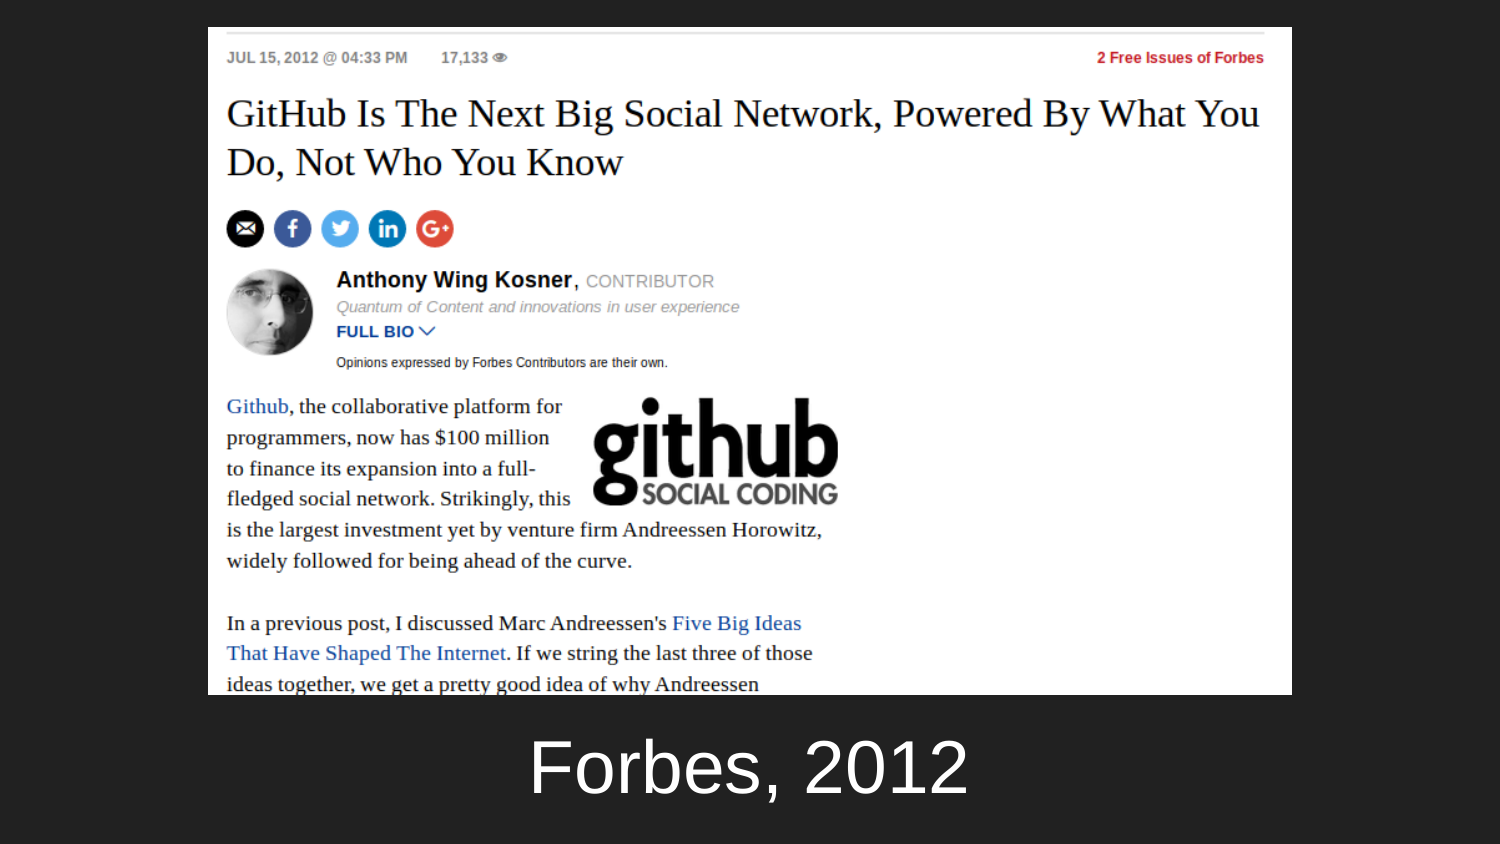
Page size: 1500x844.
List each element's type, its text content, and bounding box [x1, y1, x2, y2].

picture [208, 27, 1292, 695]
title Forbes, 2012 [51, 694, 1449, 833]
